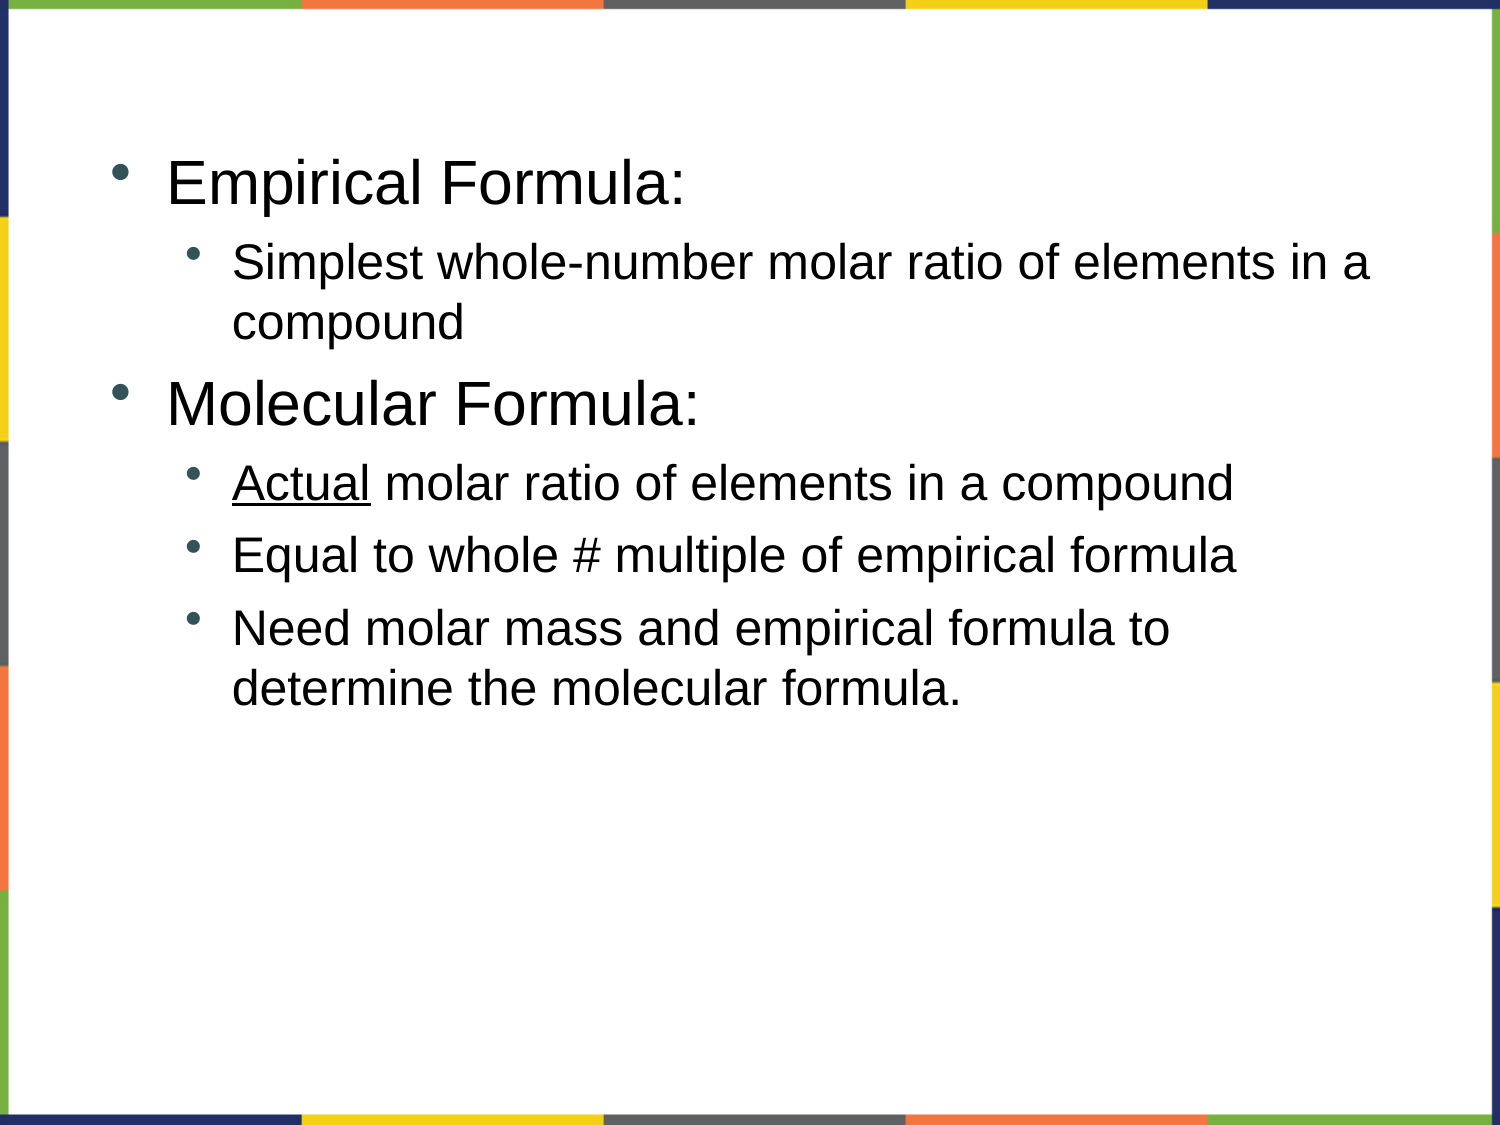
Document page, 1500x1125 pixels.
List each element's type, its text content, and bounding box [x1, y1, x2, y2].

list Empirical Formula: Simplest whole-number molar ratio of elements in a compound Molecular Formula: Actual molar ratio of elements in a compound Equal to whole # multiple of empirical formula Need molar mass and empirical formula to determine the molecular formula. [95, 135, 1396, 860]
picture [0, 0, 1500, 1125]
